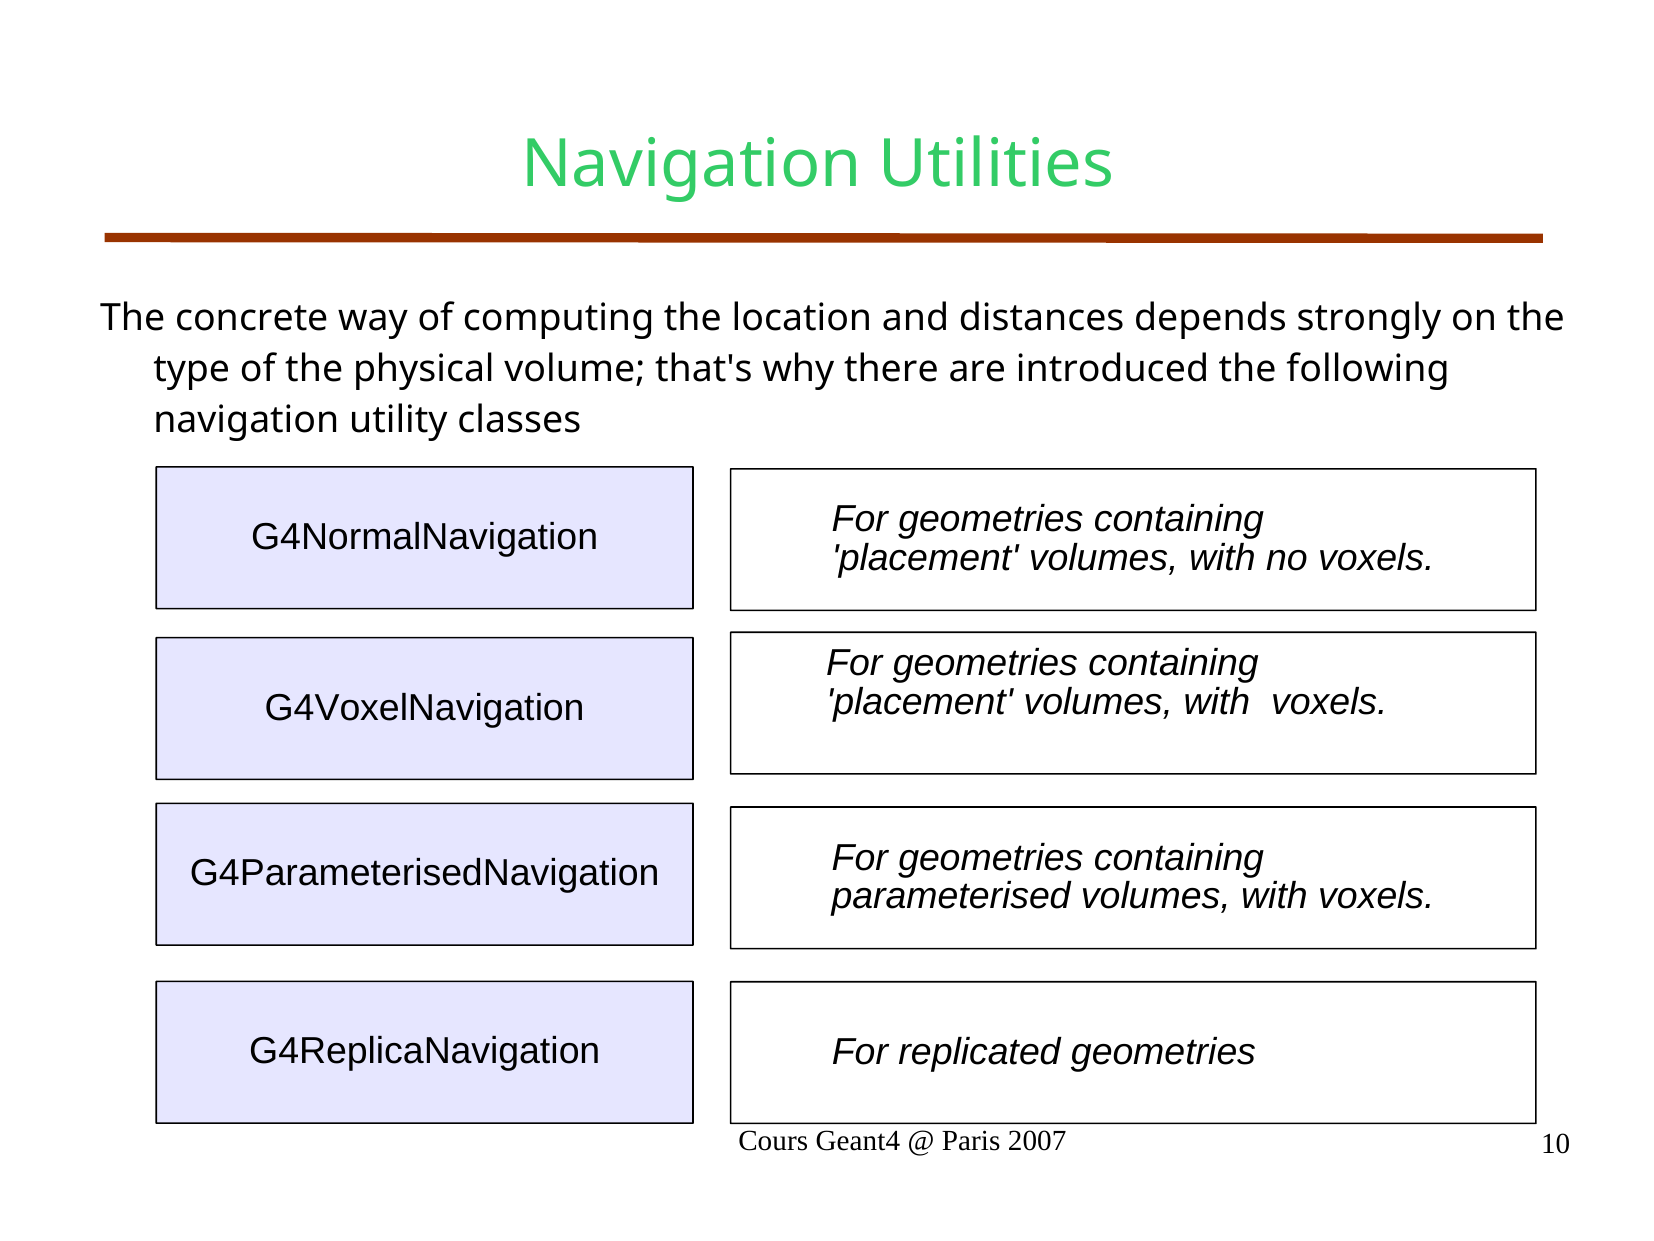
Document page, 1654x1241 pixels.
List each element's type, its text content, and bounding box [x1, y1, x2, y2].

text_box G4VoxelNavigation [156, 637, 694, 780]
list The concrete way of computing the location and distances depends strongly on the type of the physical volume; that's why there are introduced the following navigation utility classes [82, 290, 1571, 1109]
title Navigation Utilities [82, 49, 1571, 257]
text_box For geometries containing parameterised volumes, with voxels. [730, 806, 1536, 949]
text_box G4NormalNavigation [156, 466, 694, 609]
text_box For geometries containing 'placement' volumes, with no voxels. [730, 468, 1536, 611]
text_box For replicated geometries [730, 981, 1536, 1124]
text_box For geometries containing 'placement' volumes, with voxels. [730, 632, 1536, 774]
text_box G4ReplicaNavigation [156, 981, 694, 1124]
text_box G4ParameterisedNavigation [156, 803, 694, 946]
